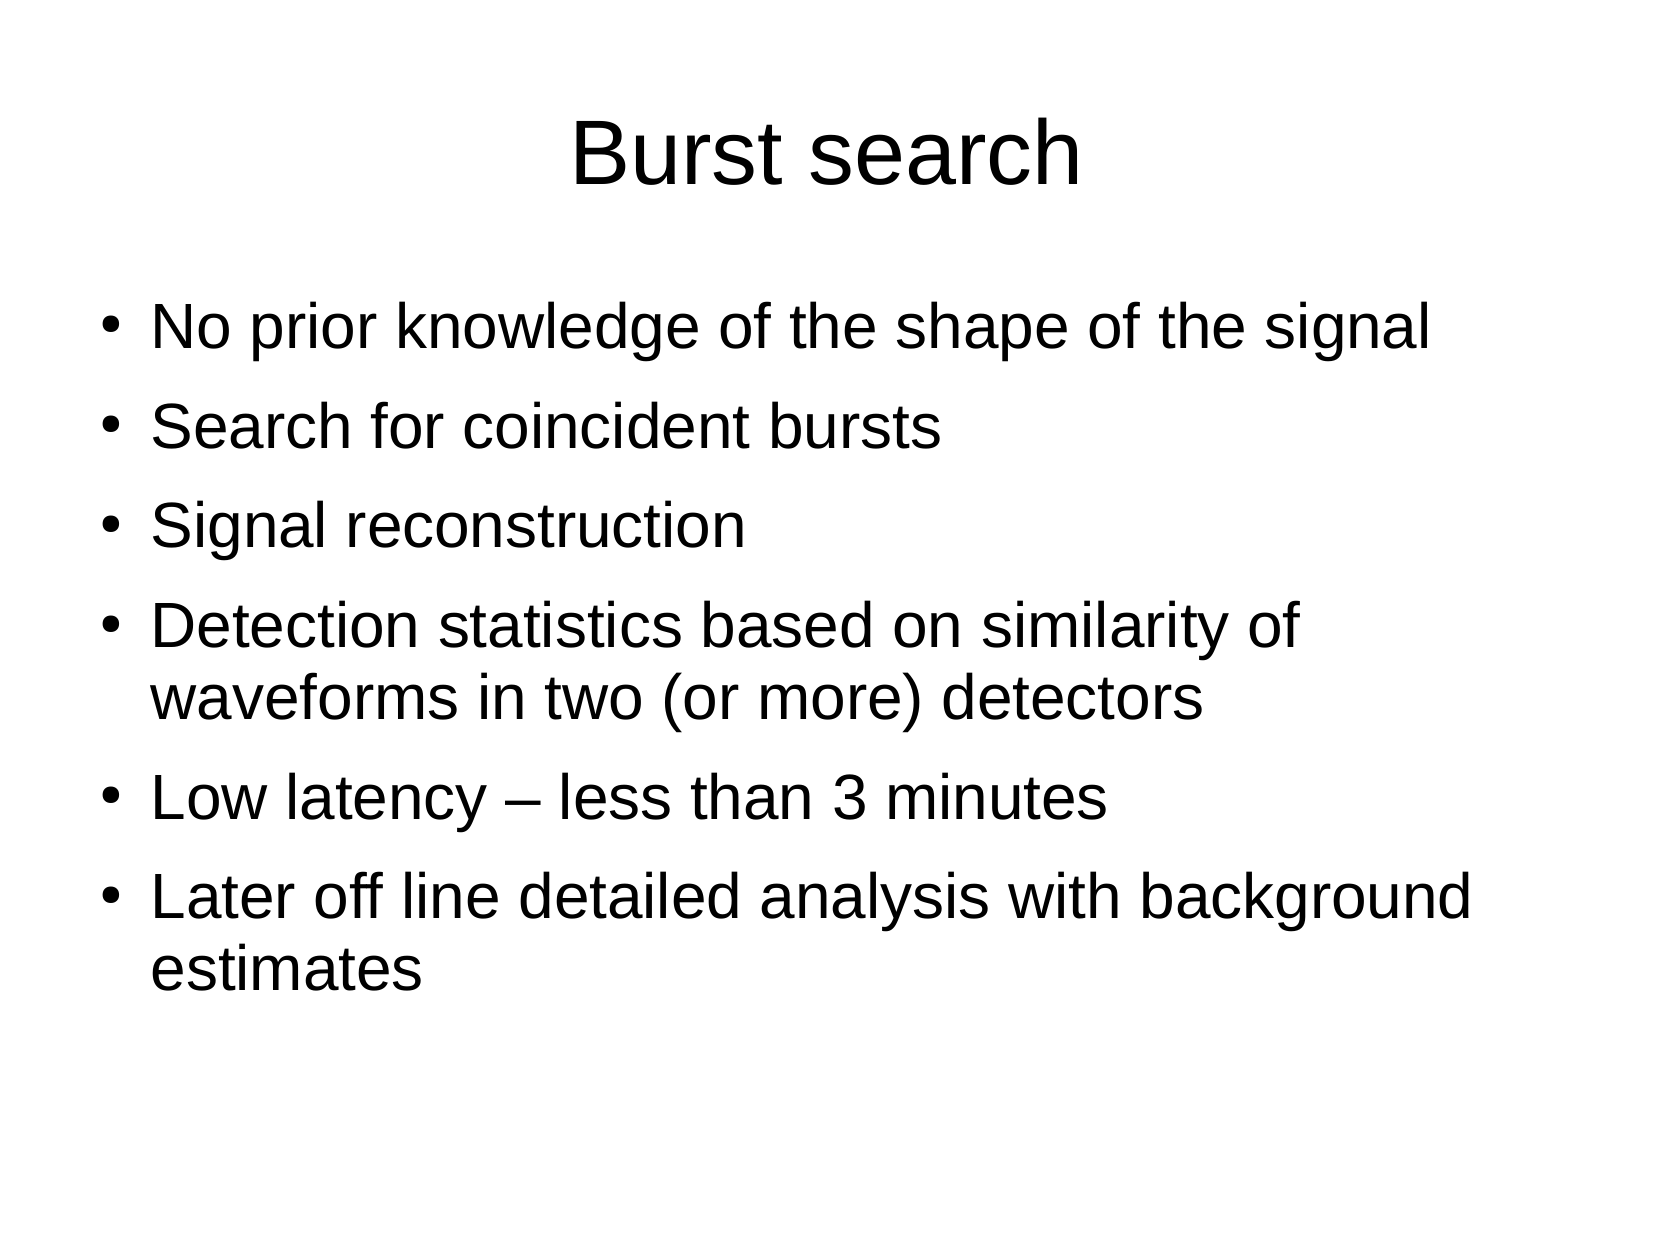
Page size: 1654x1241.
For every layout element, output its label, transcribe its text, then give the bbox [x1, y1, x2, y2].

title Burst search [82, 49, 1571, 257]
list No prior knowledge of the shape of the signal Search for coincident bursts Signal reconstruction Detection statistics based on similarity of waveforms in two (or more) detectors Low latency – less than 3 minutes Later off line detailed analysis with background estimates [82, 290, 1571, 1010]
